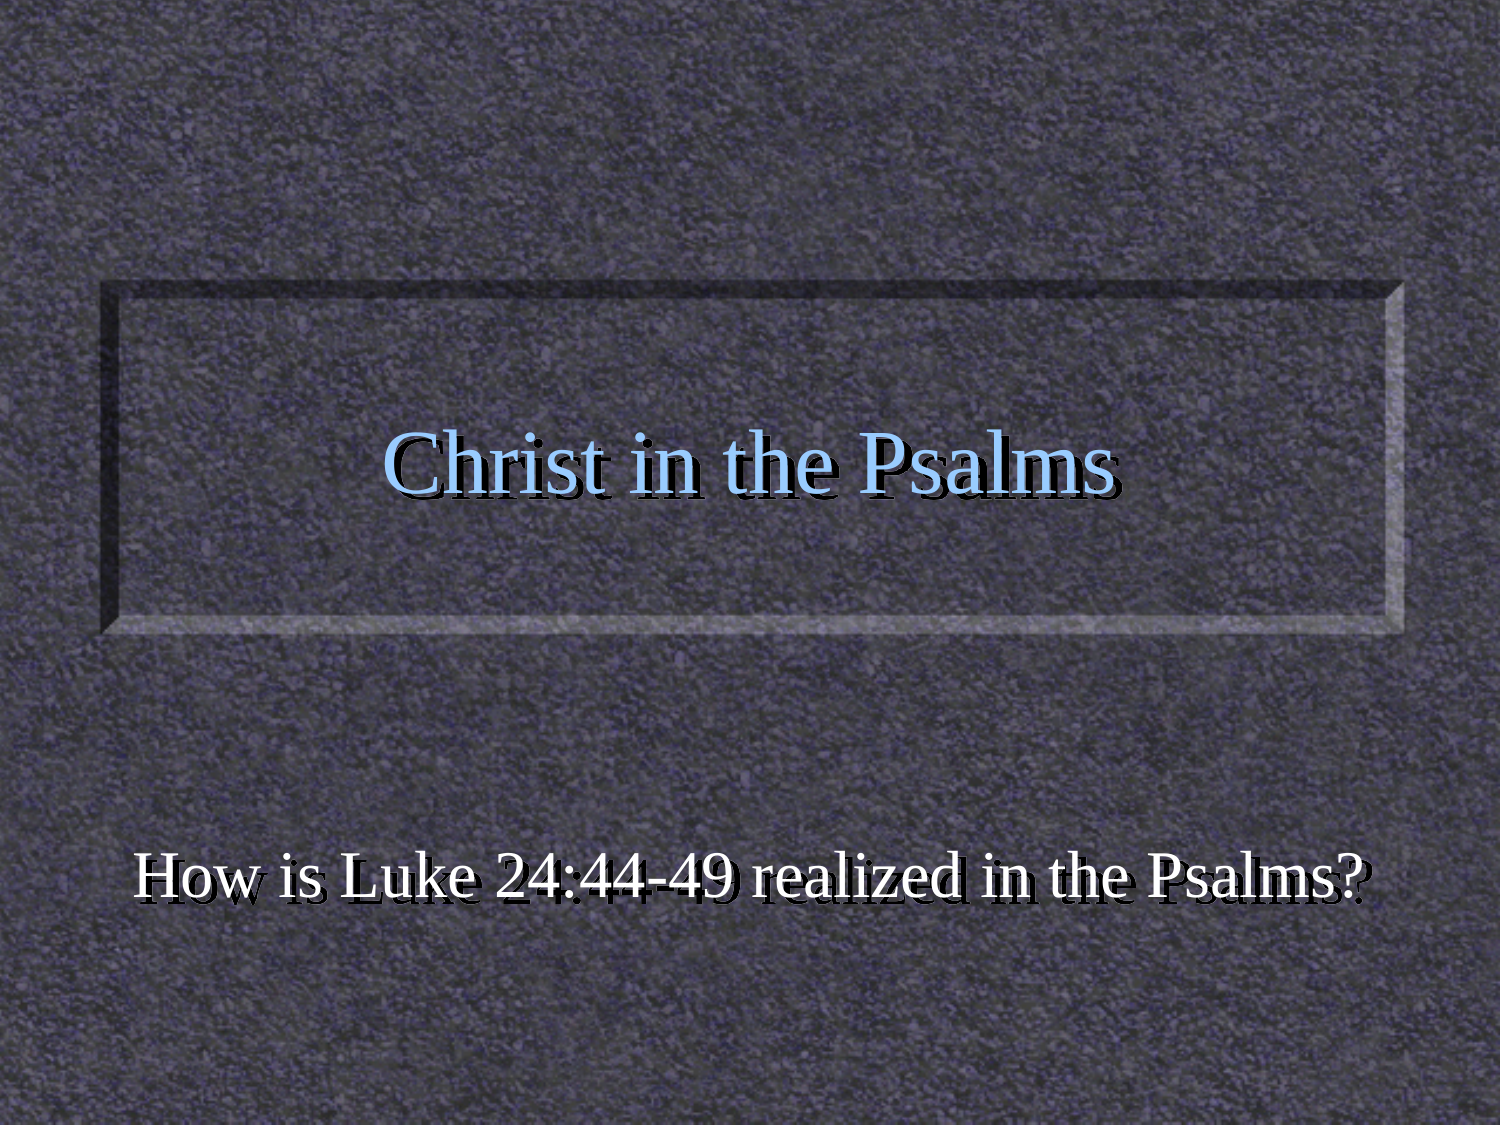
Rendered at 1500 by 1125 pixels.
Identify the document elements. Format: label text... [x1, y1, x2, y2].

title Christ in the Psalms [150, 337, 1351, 588]
picture [0, 0, 1500, 1125]
subtitle How is Luke 24:44-49 realized in the Psalms? [112, 699, 1388, 1051]
